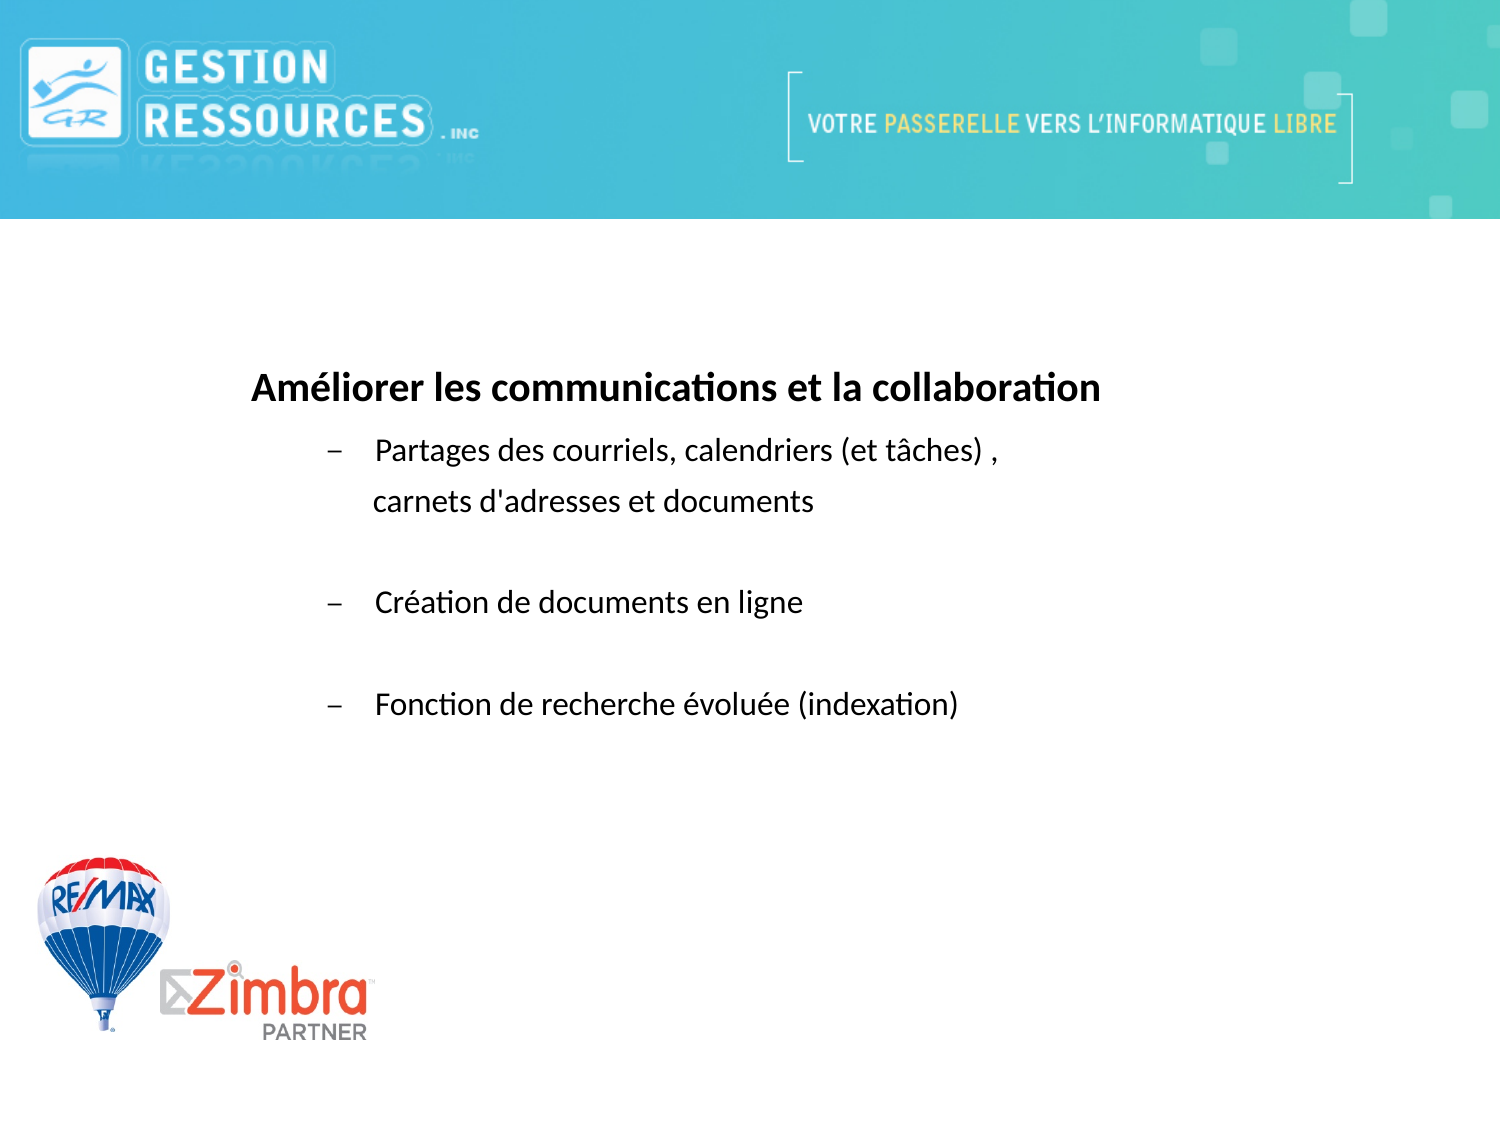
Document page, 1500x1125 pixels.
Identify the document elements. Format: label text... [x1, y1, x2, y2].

picture [0, 0, 1500, 219]
text_box Améliorer les communications et la collaboration Partages des courriels, calendriers (et tâches) , carnets d'adresses et documents Création de documents en ligne Fonction de recherche évoluée (indexation) [147, 363, 1447, 784]
picture [35, 855, 375, 1040]
